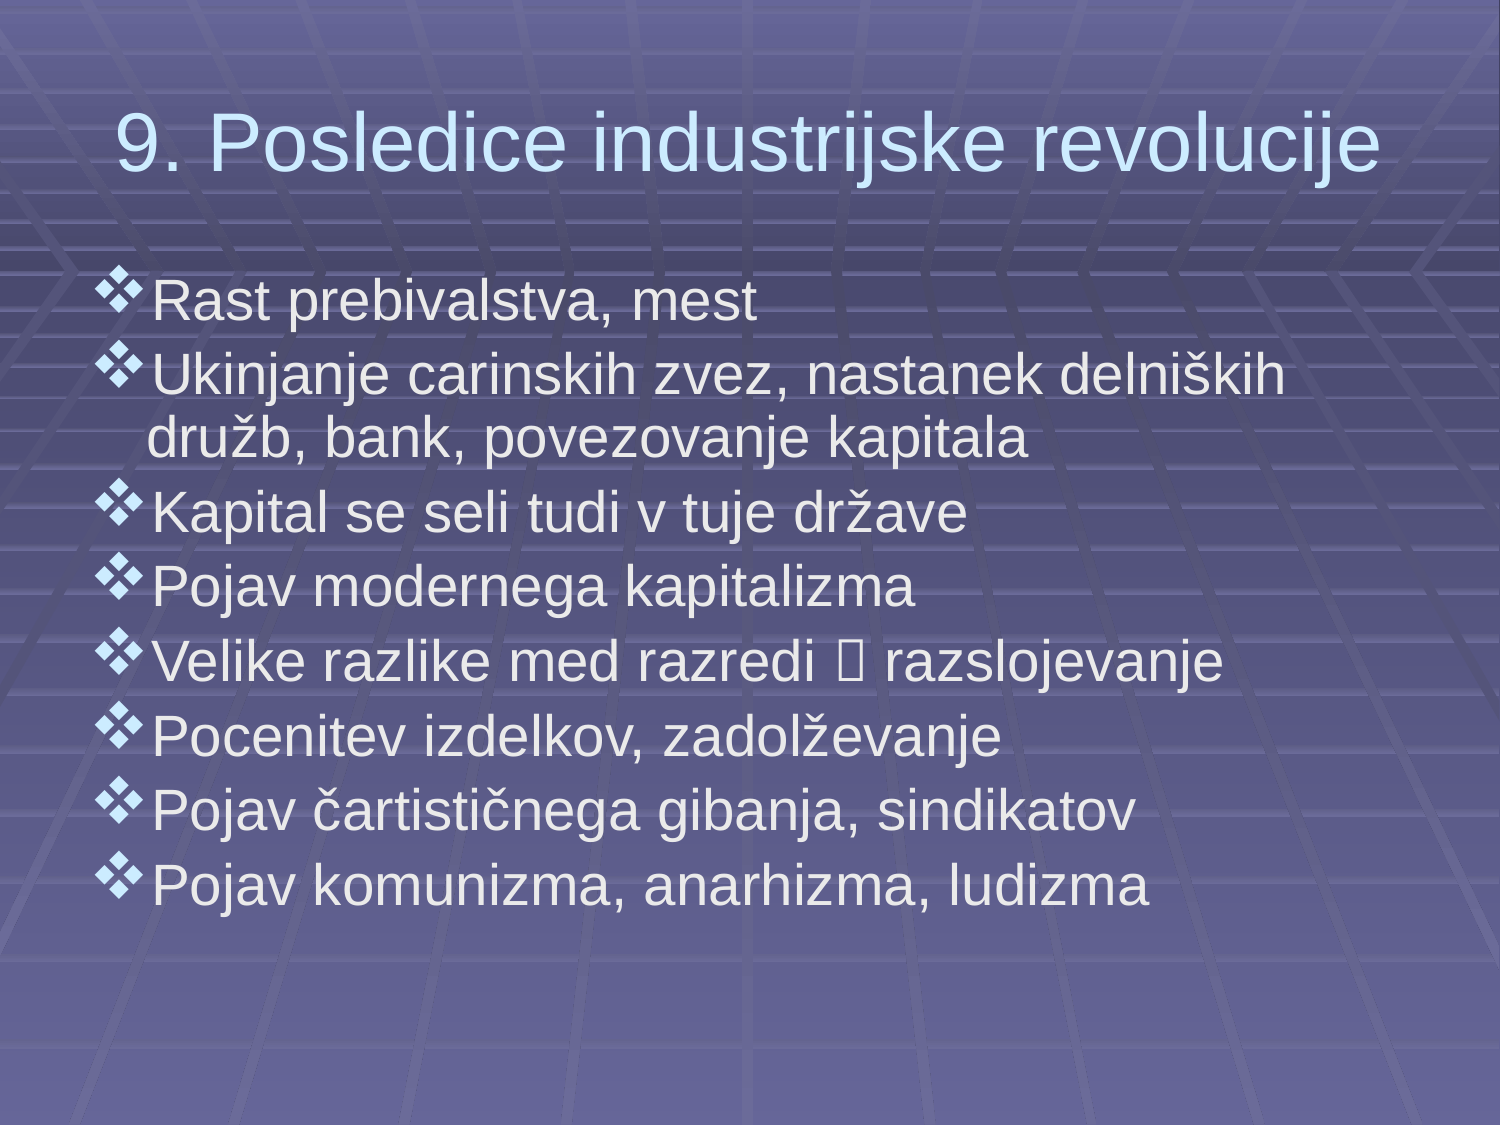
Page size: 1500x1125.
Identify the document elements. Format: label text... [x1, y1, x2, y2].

title 9. Posledice industrijske revolucije [74, 44, 1425, 233]
list Rast prebivalstva, mest Ukinjanje carinskih zvez, nastanek delniških družb, bank, povezovanje kapitala Kapital se seli tudi v tuje države Pojav modernega kapitalizma Velike razlike med razredi  razslojevanje Pocenitev izdelkov, zadolževanje Pojav čartističnega gibanja, sindikatov Pojav komunizma, anarhizma, ludizma [74, 262, 1425, 1000]
